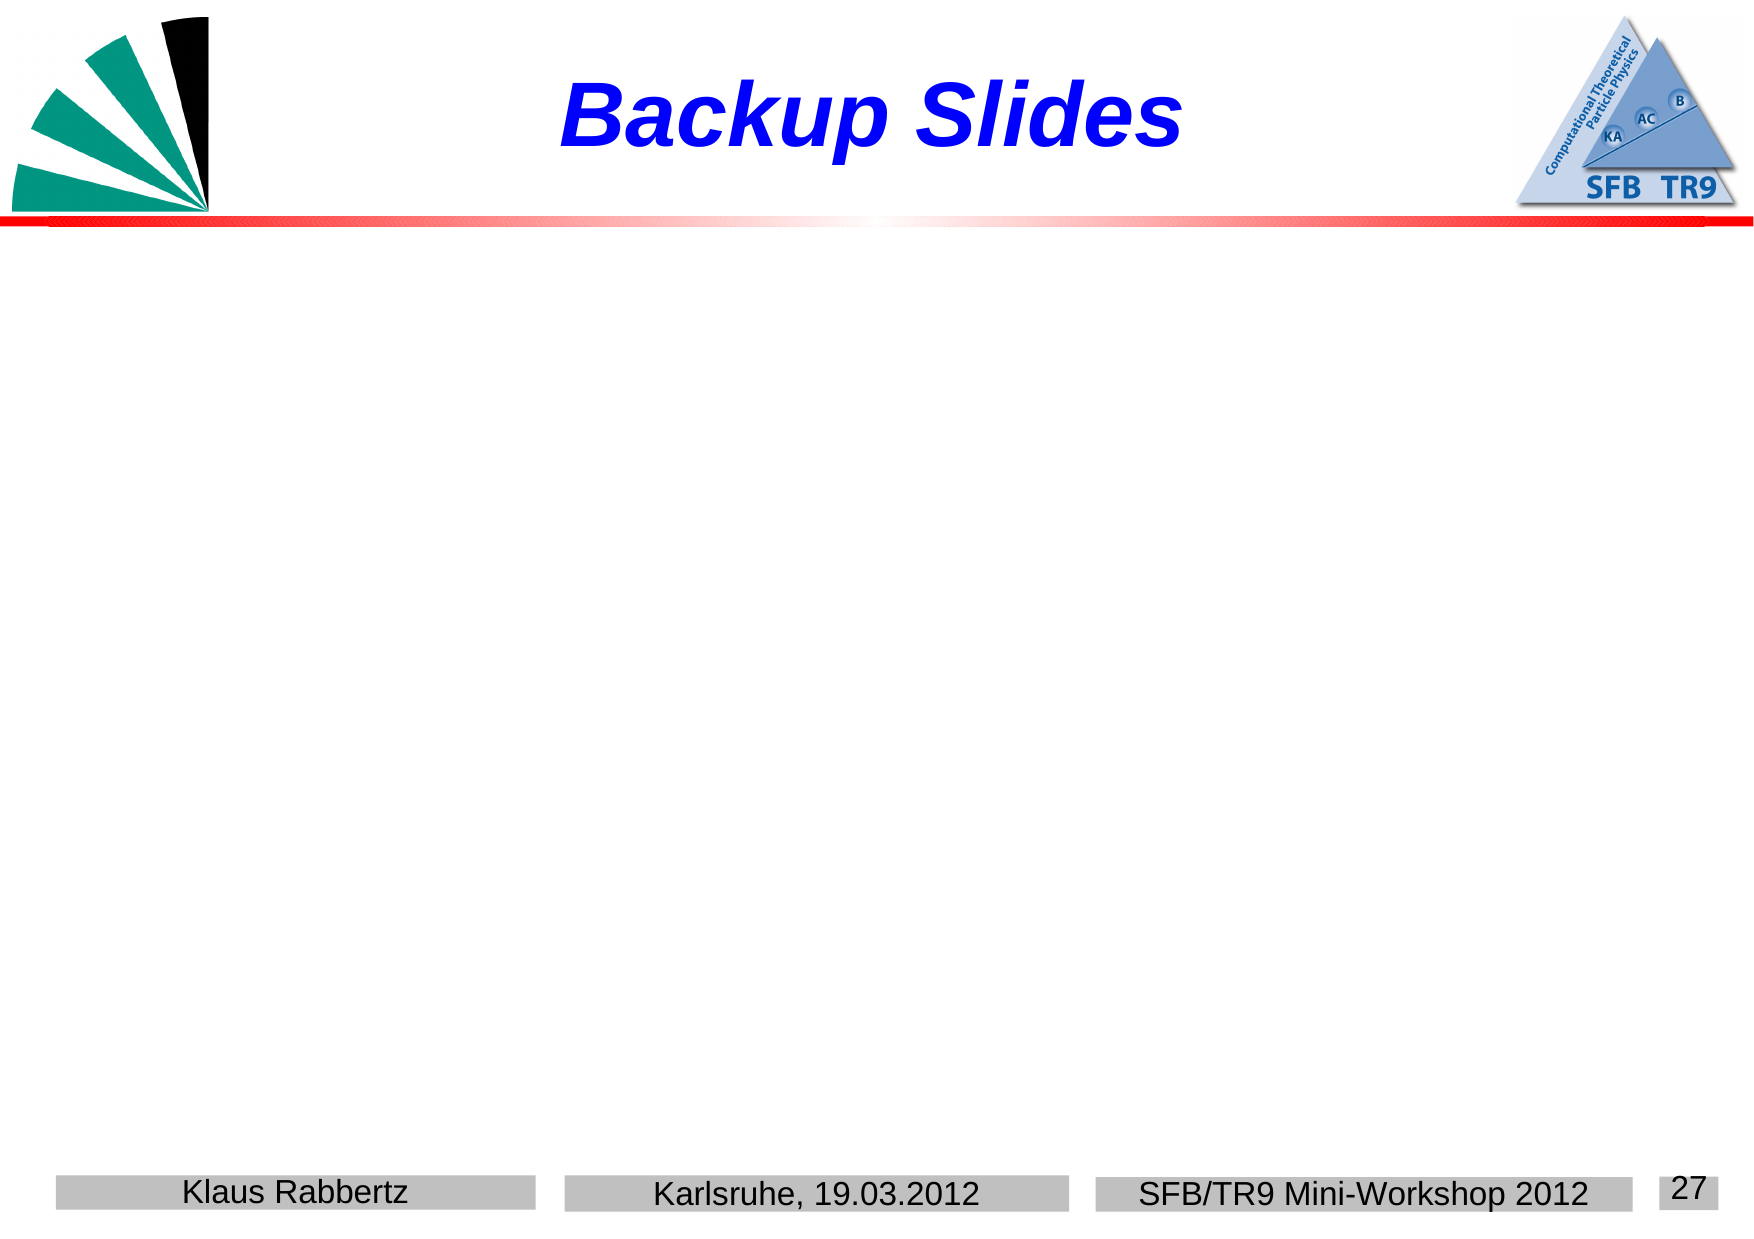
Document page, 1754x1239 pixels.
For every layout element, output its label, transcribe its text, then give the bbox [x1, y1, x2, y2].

picture [1511, 11, 1743, 213]
picture [12, 17, 209, 214]
title Backup Slides [220, 16, 1525, 213]
